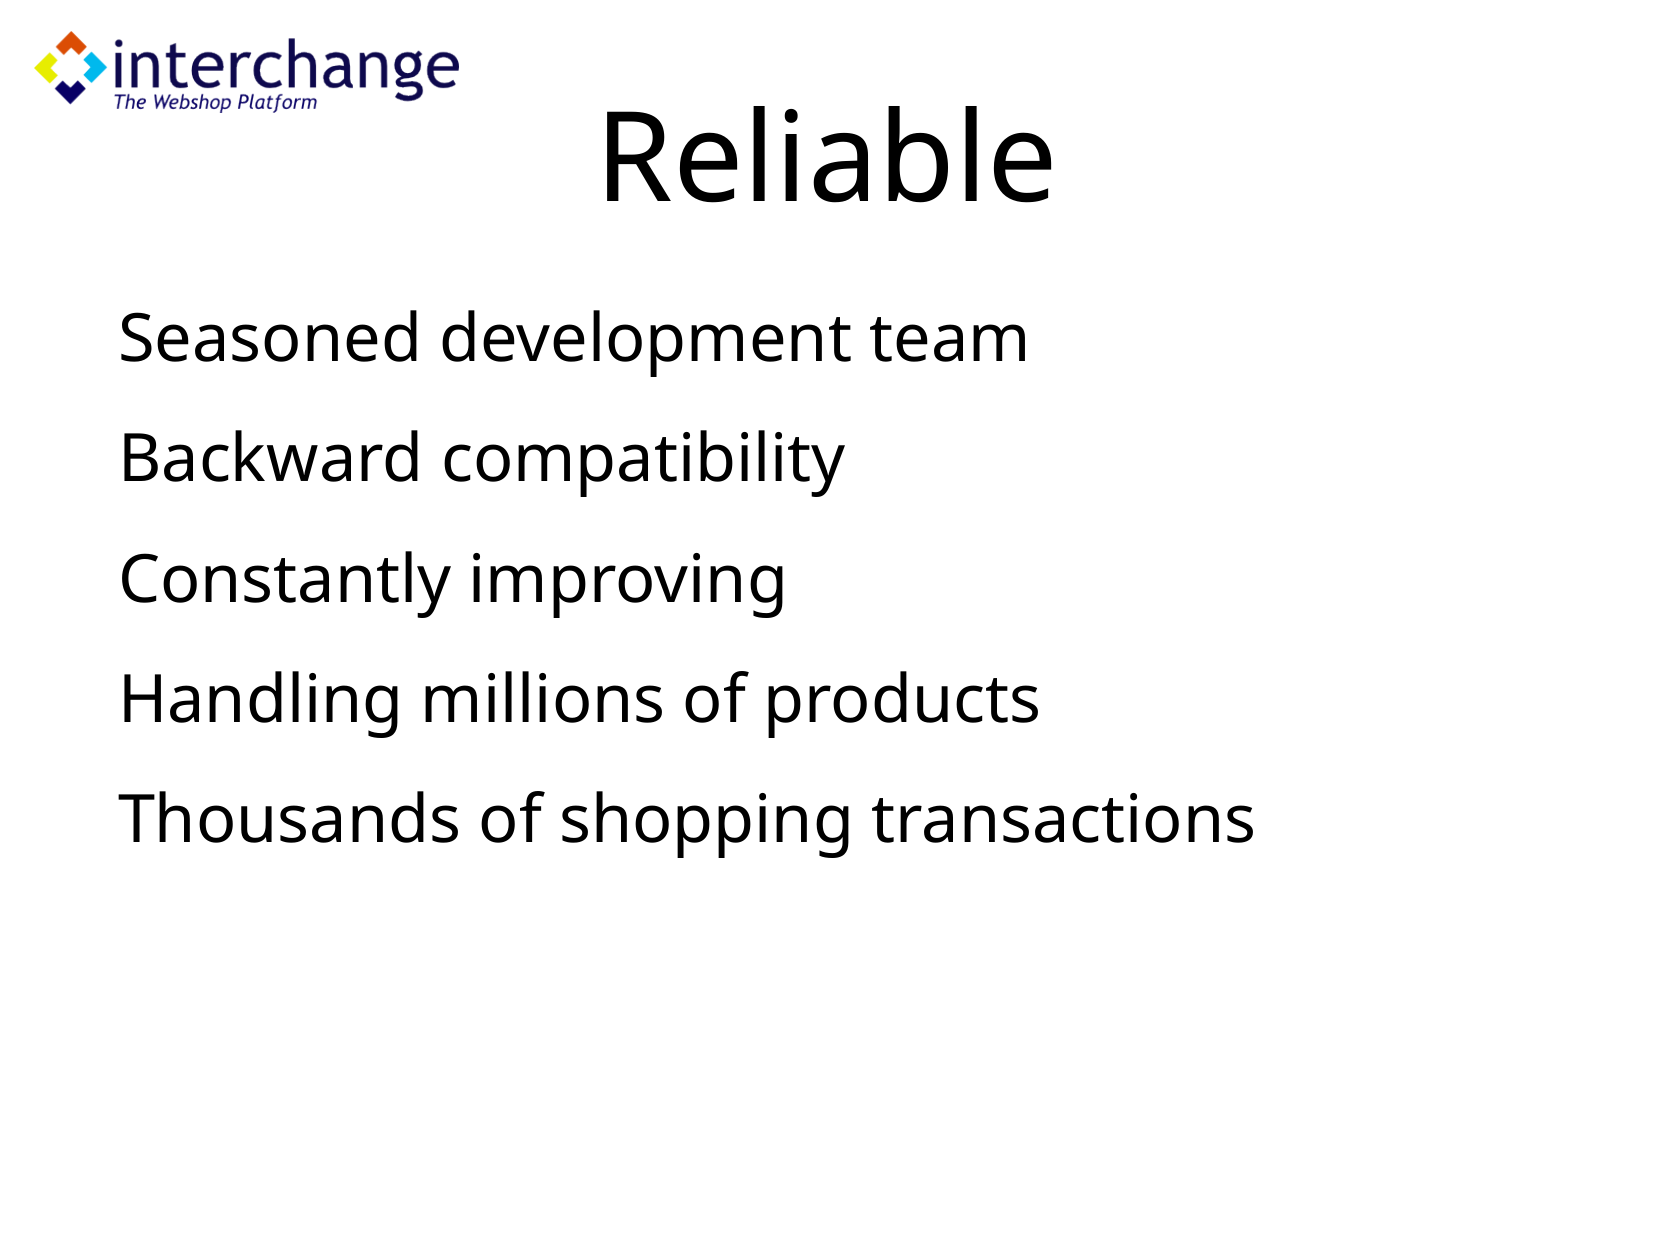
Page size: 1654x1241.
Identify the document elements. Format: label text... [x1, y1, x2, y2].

picture [34, 31, 459, 113]
title Reliable [82, 49, 1571, 257]
list Seasoned development team Backward compatibility Constantly improving Handling millions of products Thousands of shopping transactions [82, 290, 1571, 1109]
